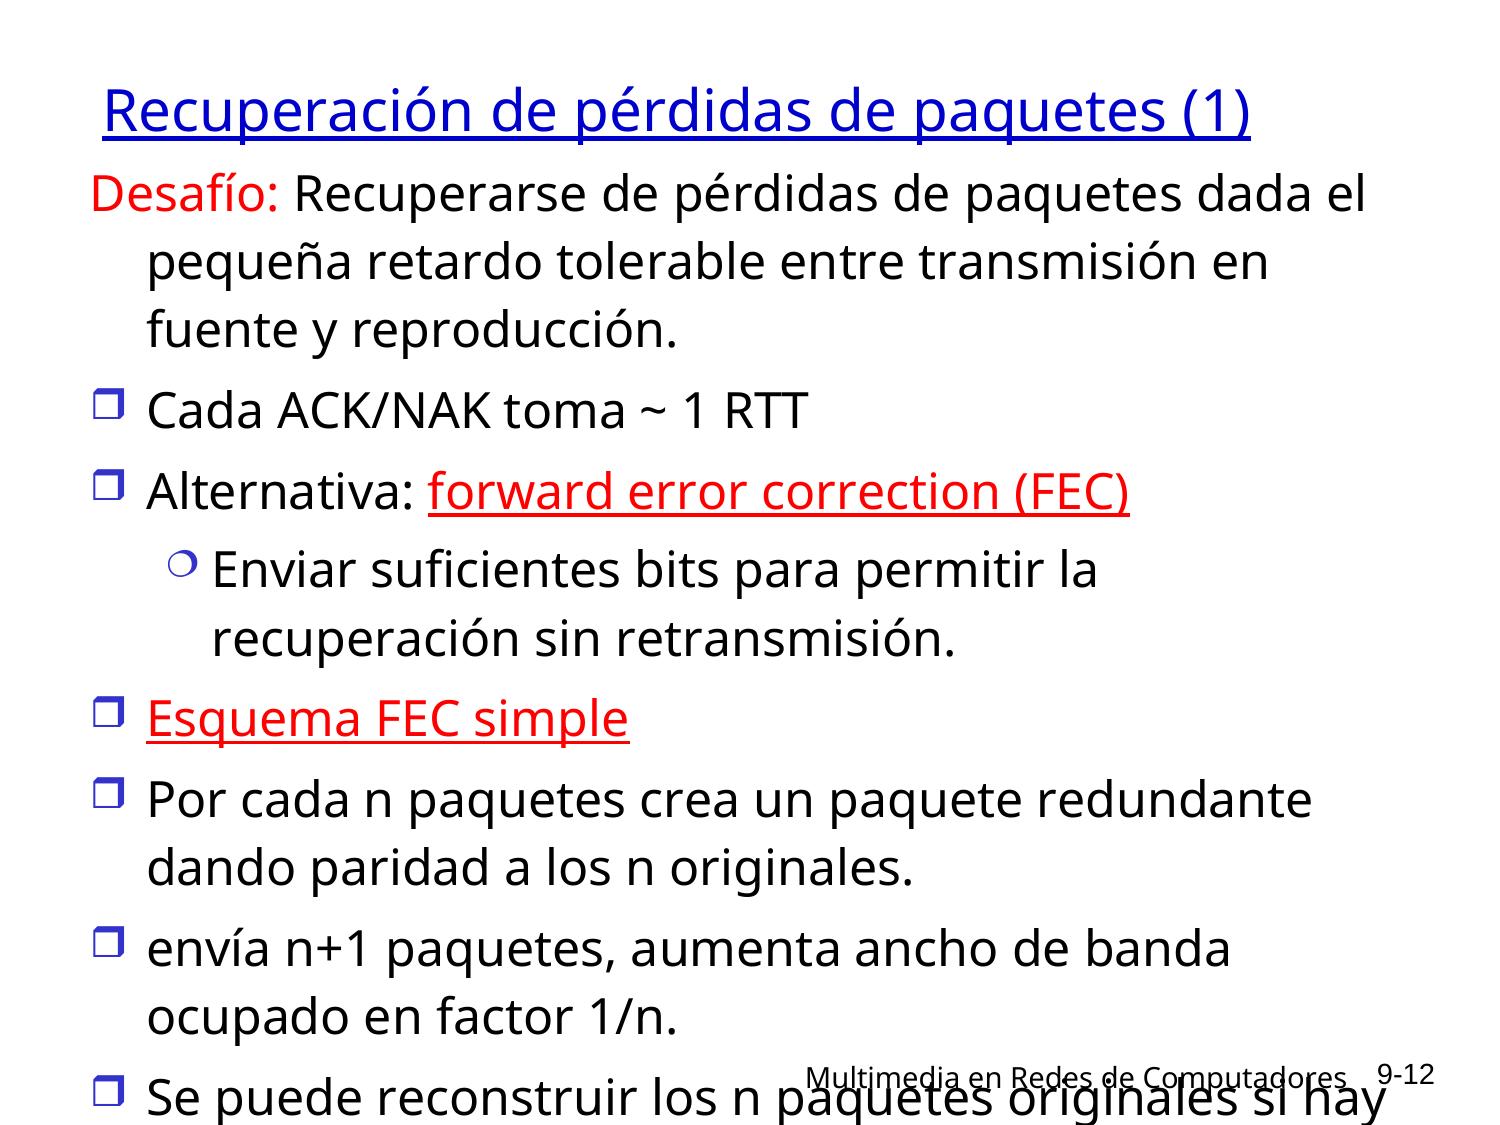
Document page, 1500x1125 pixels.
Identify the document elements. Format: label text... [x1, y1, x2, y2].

list Desafío: Recuperarse de pérdidas de paquetes dada el pequeña retardo tolerable entre transmisión en fuente y reproducción. Cada ACK/NAK toma ~ 1 RTT Alternativa: forward error correction (FEC) Enviar suficientes bits para permitir la recuperación sin retransmisión. Esquema FEC simple Por cada n paquetes crea un paquete redundante dando paridad a los n originales. envía n+1 paquetes, aumenta ancho de banda ocupado en factor 1/n. Se puede reconstruir los n paquetes originales si hay a lo más un paquete perdido de los n+1 [75, 149, 1413, 1066]
title Recuperación de pérdidas de paquetes (1) [87, 37, 1363, 149]
